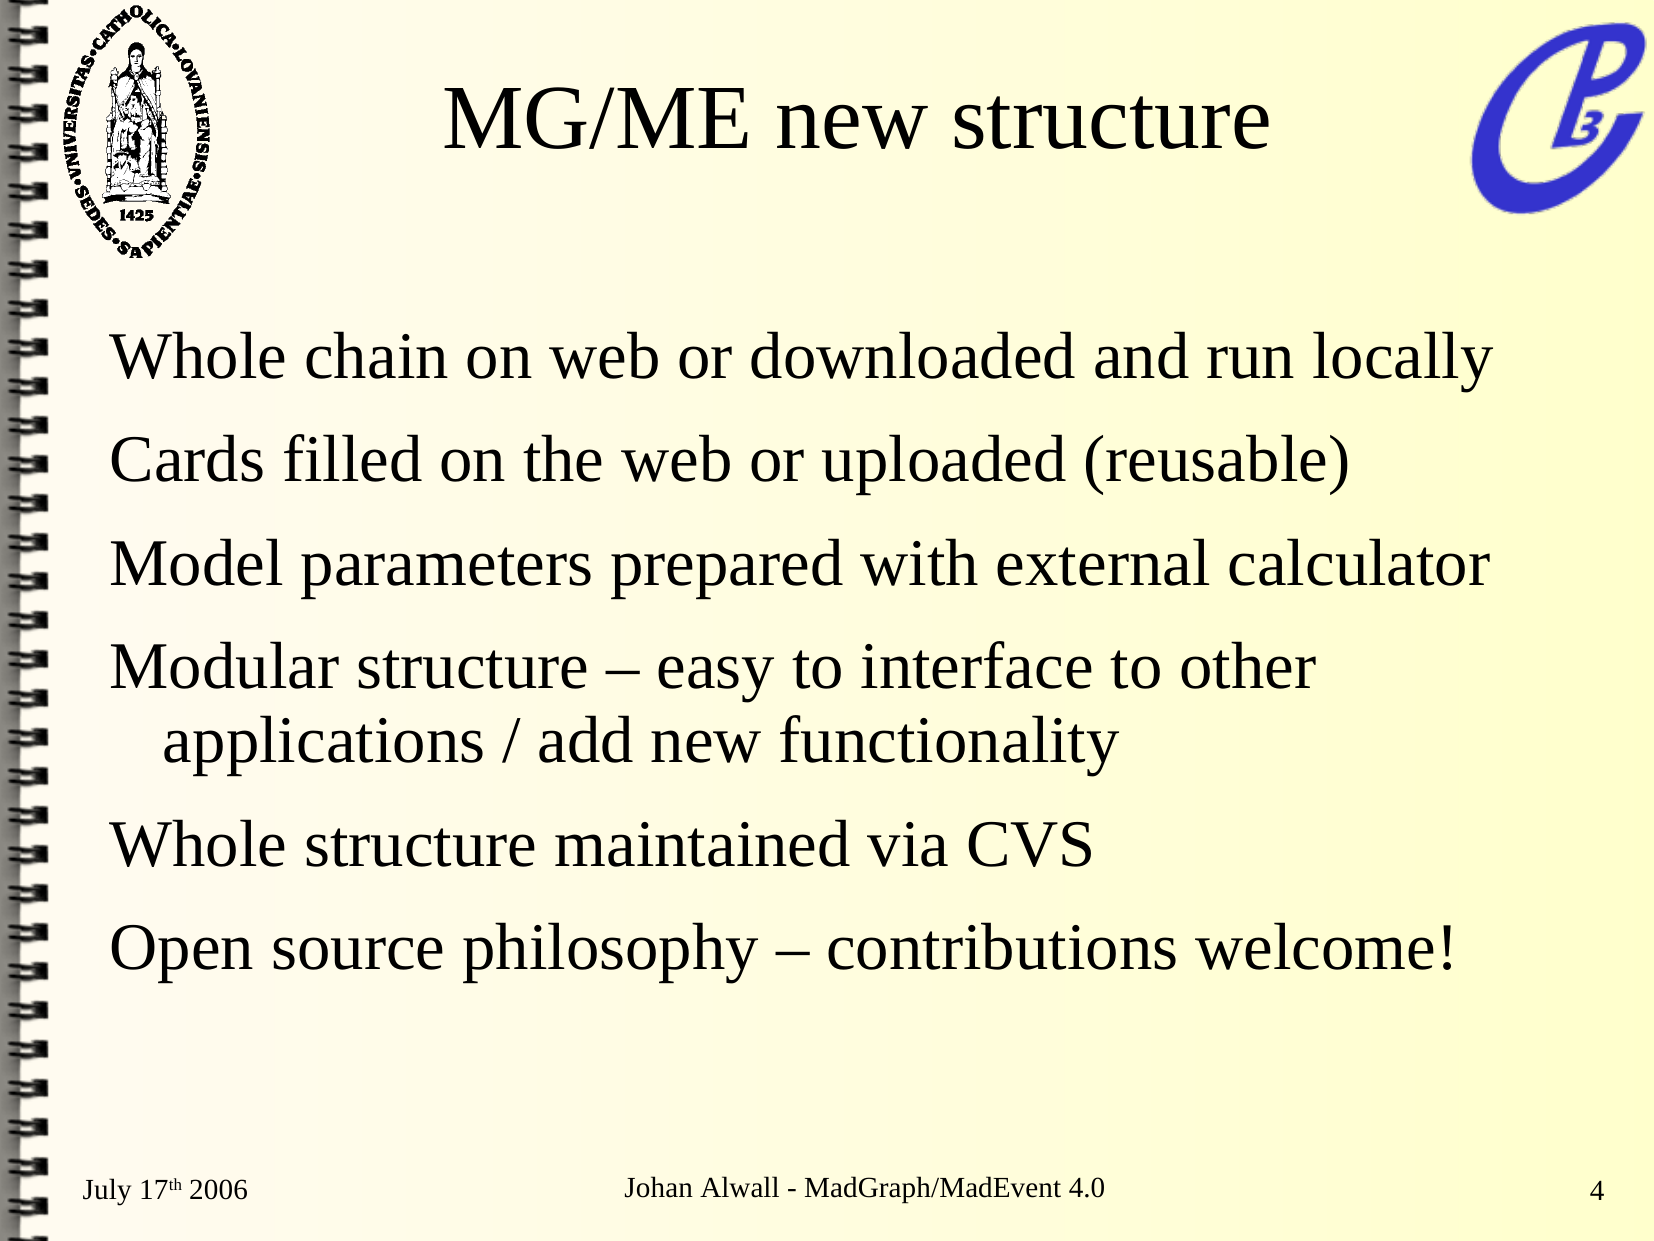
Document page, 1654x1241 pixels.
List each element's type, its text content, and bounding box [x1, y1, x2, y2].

picture [0, 0, 1654, 1241]
list Whole chain on web or downloaded and run locally Cards filled on the web or uploaded (reusable) Model parameters prepared with external calculator Modular structure – easy to interface to other applications / add new functionality Whole structure maintained via CVS Open source philosophy – contributions welcome! [91, 318, 1648, 1168]
picture [1467, 14, 1654, 216]
title MG/ME new structure [252, 28, 1463, 208]
